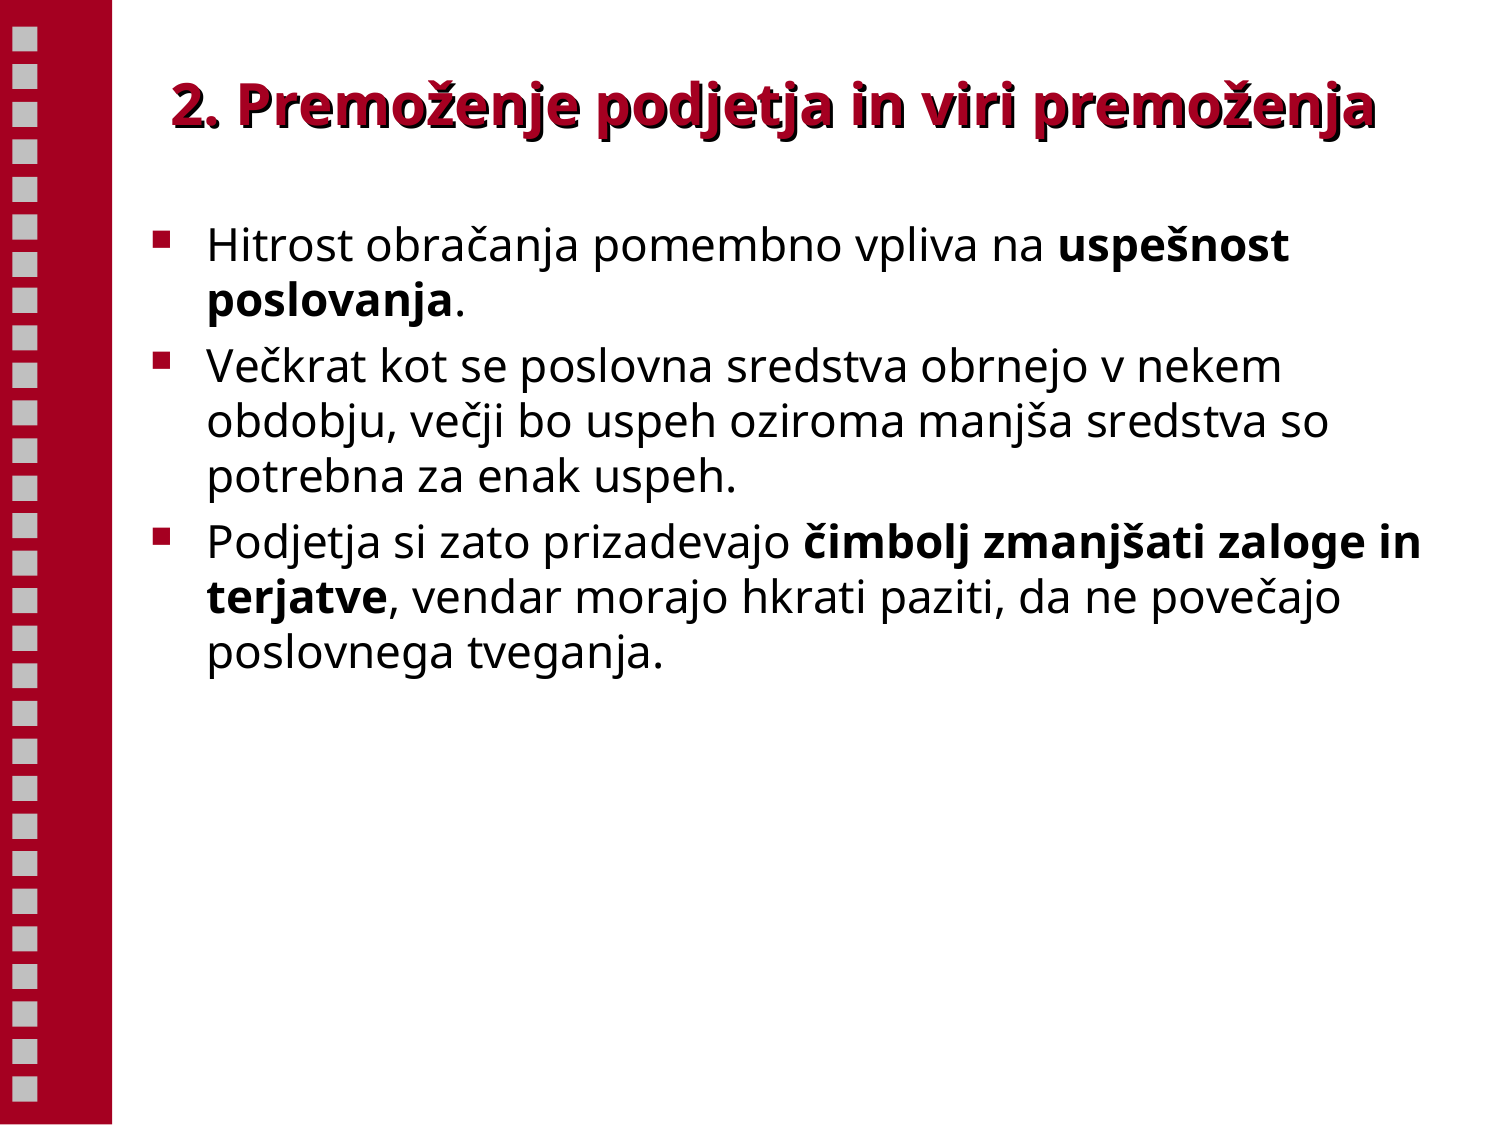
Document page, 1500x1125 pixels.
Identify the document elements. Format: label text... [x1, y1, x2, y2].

list Hitrost obračanja pomembno vpliva na uspešnost poslovanja. Večkrat kot se poslovna sredstva obrnejo v nekem obdobju, večji bo uspeh oziroma manjša sredstva so potrebna za enak uspeh. Podjetja si zato prizadevajo čimbolj zmanjšati zaloge in terjatve, vendar morajo hkrati paziti, da ne povečajo poslovnega tveganja. [135, 207, 1467, 1059]
title 2. Premoženje podjetja in viri premoženja [136, 30, 1412, 173]
